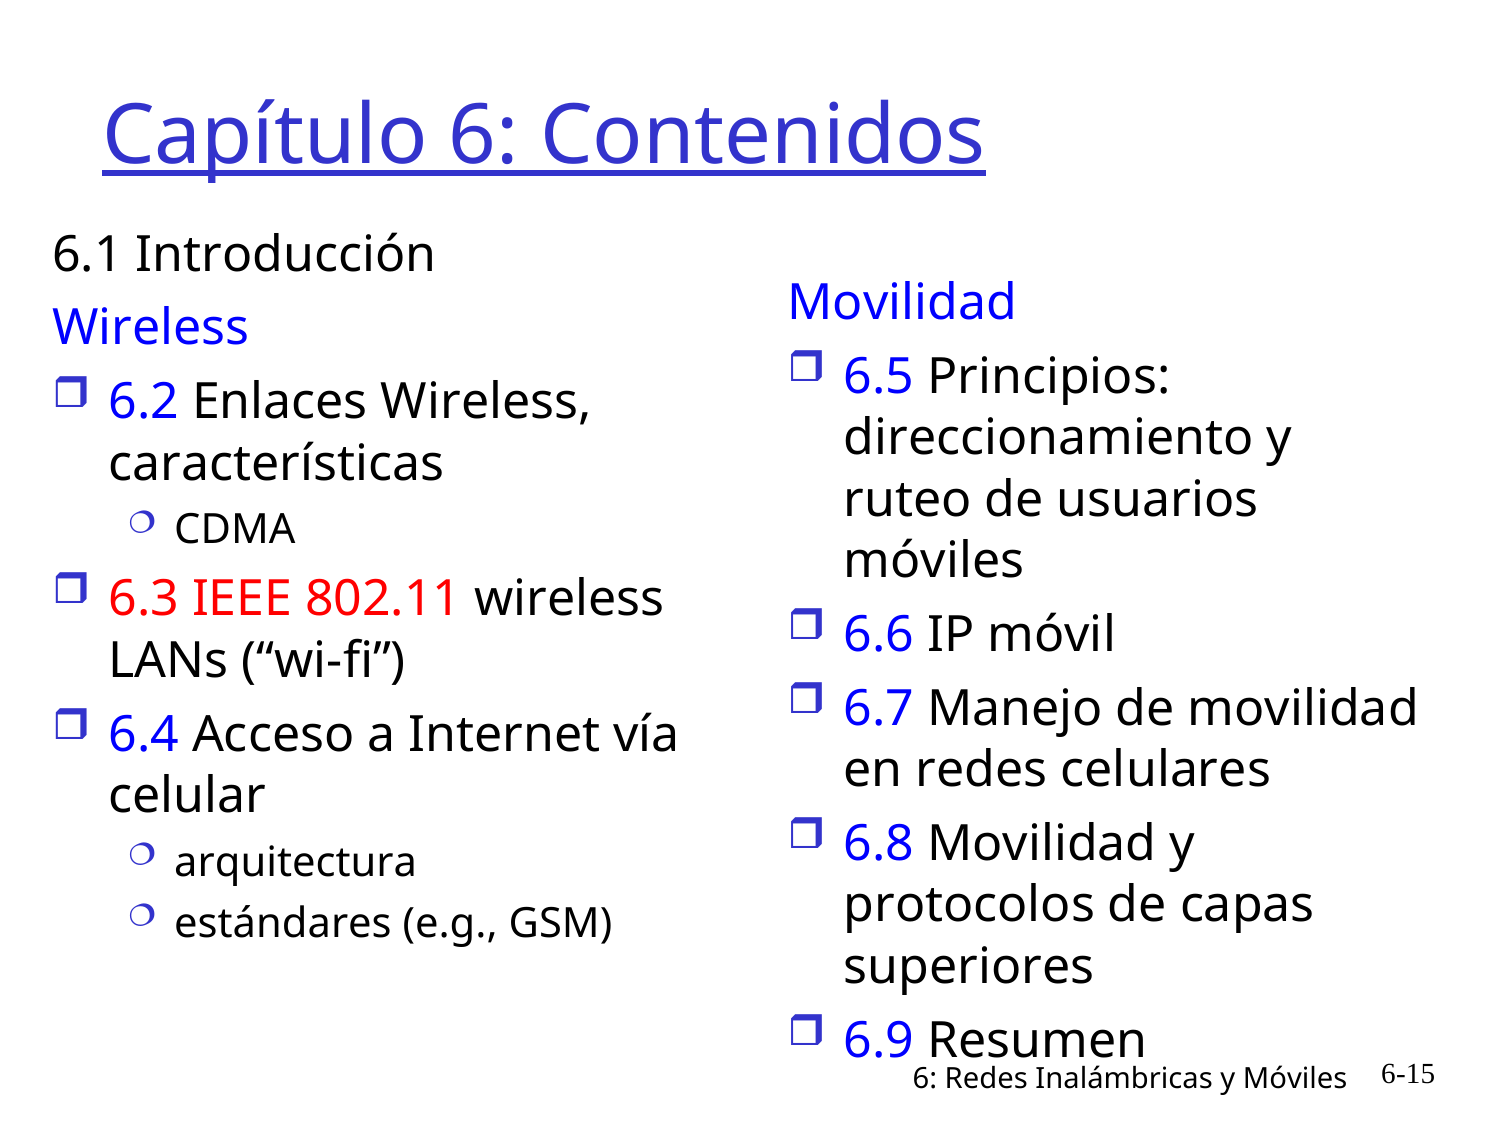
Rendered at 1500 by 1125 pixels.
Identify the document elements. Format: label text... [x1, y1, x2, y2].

title Capítulo 6: Contenidos [87, 37, 1363, 225]
list 6.1 Introducción Wireless 6.2 Enlaces Wireless, características CDMA 6.3 IEEE 802.11 wireless LANs (“wi-fi”) 6.4 Acceso a Internet vía celular arquitectura estándares (e.g., GSM) [37, 214, 751, 977]
list Movilidad 6.5 Principios: direccionamiento y ruteo de usuarios móviles 6.6 IP móvil 6.7 Manejo de movilidad en redes celulares 6.8 Movilidad y protocolos de capas superiores 6.9 Resumen [772, 262, 1438, 1031]
